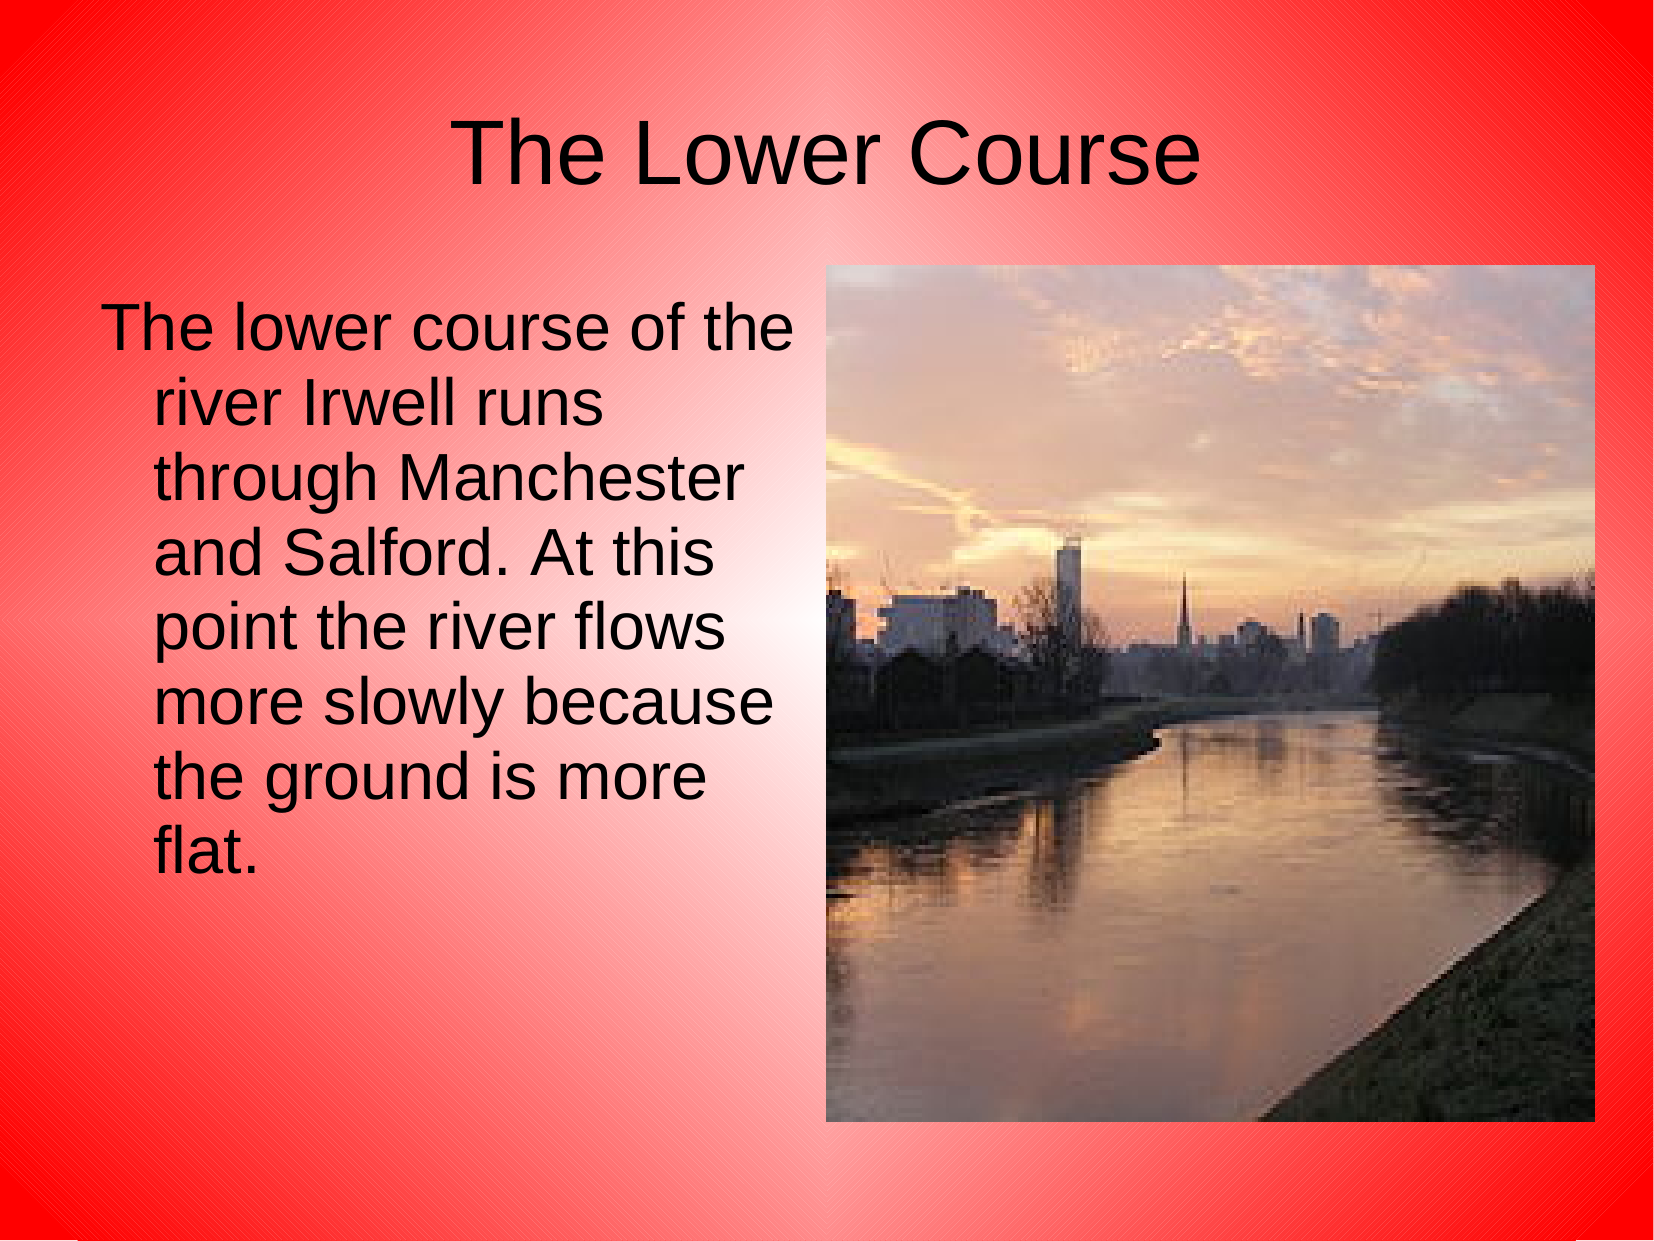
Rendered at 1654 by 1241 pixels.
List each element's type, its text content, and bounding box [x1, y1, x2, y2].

list The lower course of the river Irwell runs through Manchester and Salford. At this point the river flows more slowly because the ground is more flat. [82, 290, 809, 1109]
picture [826, 265, 1595, 1123]
title The Lower Course [82, 49, 1571, 257]
